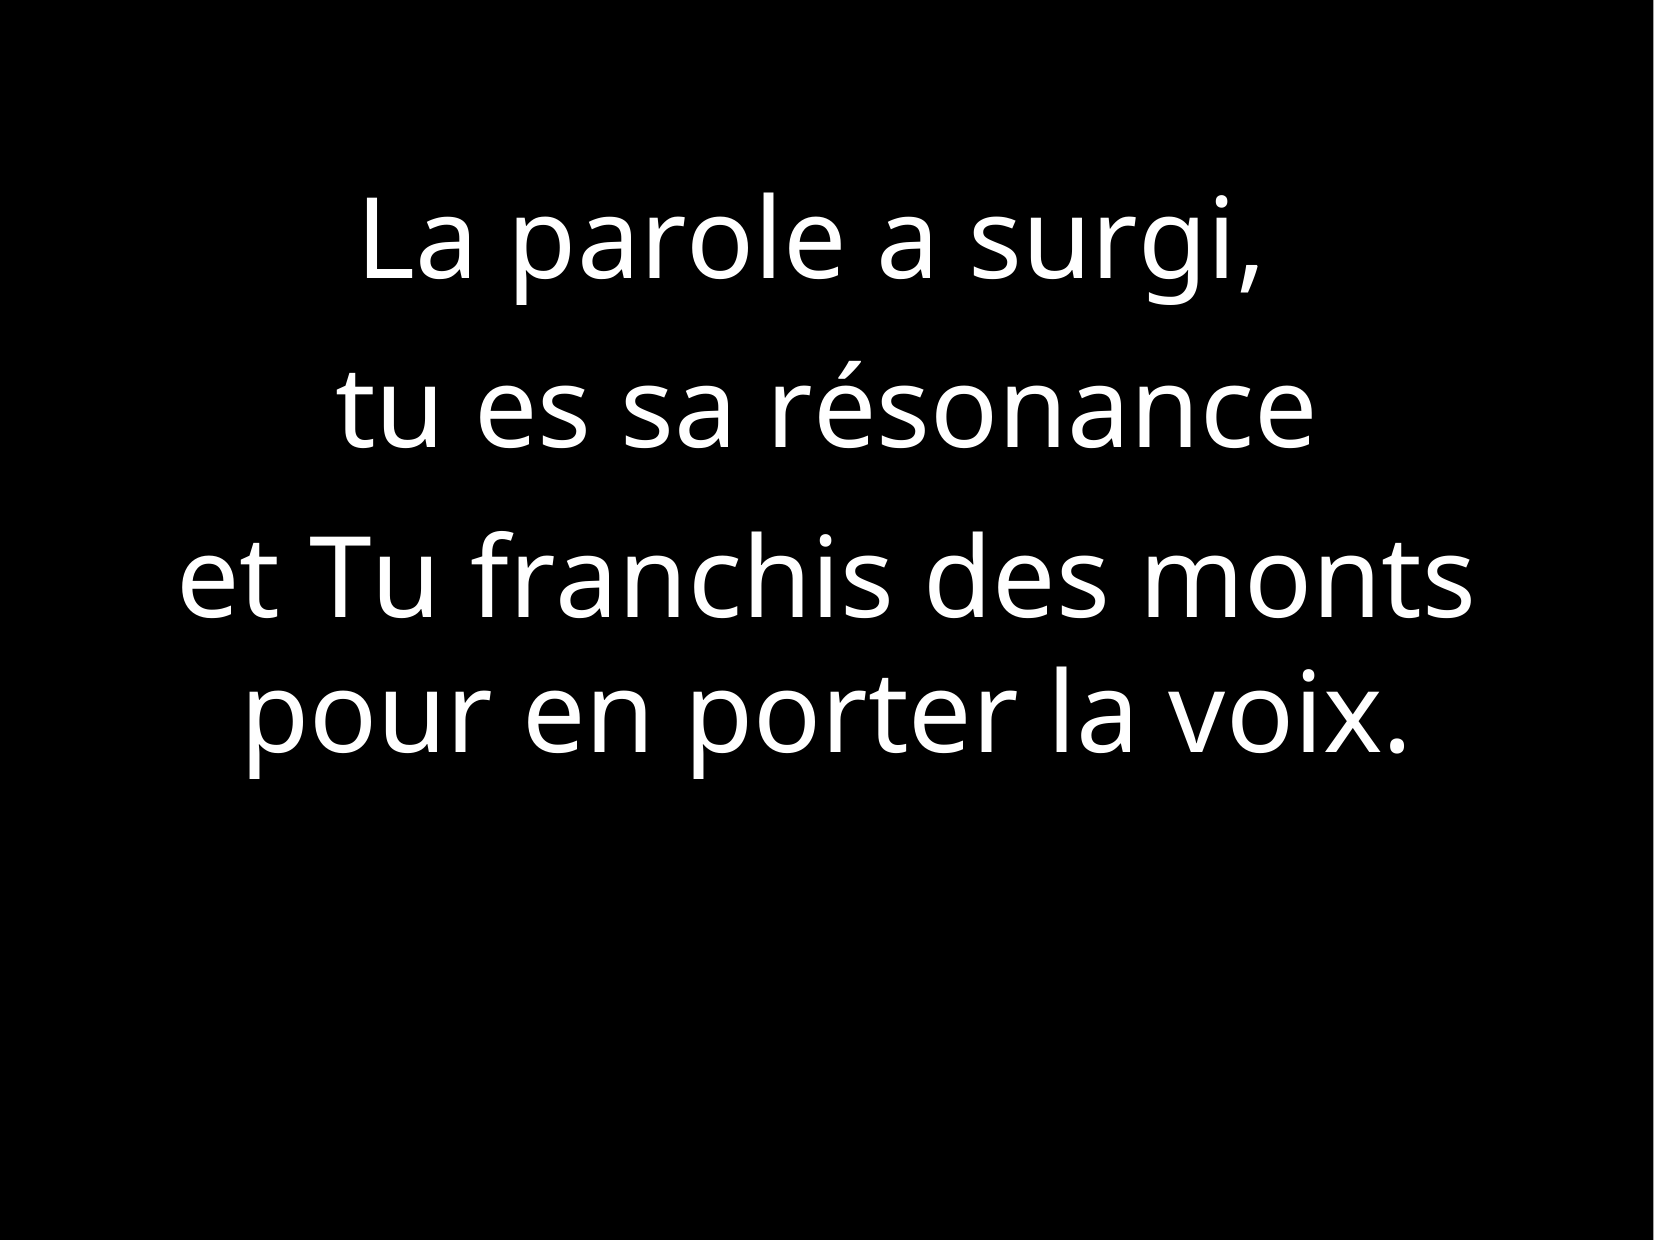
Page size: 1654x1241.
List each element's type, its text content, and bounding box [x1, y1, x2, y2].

list La parole a surgi, tu es sa résonance et Tu franchis des monts pour en porter la voix. [82, 99, 1571, 1108]
